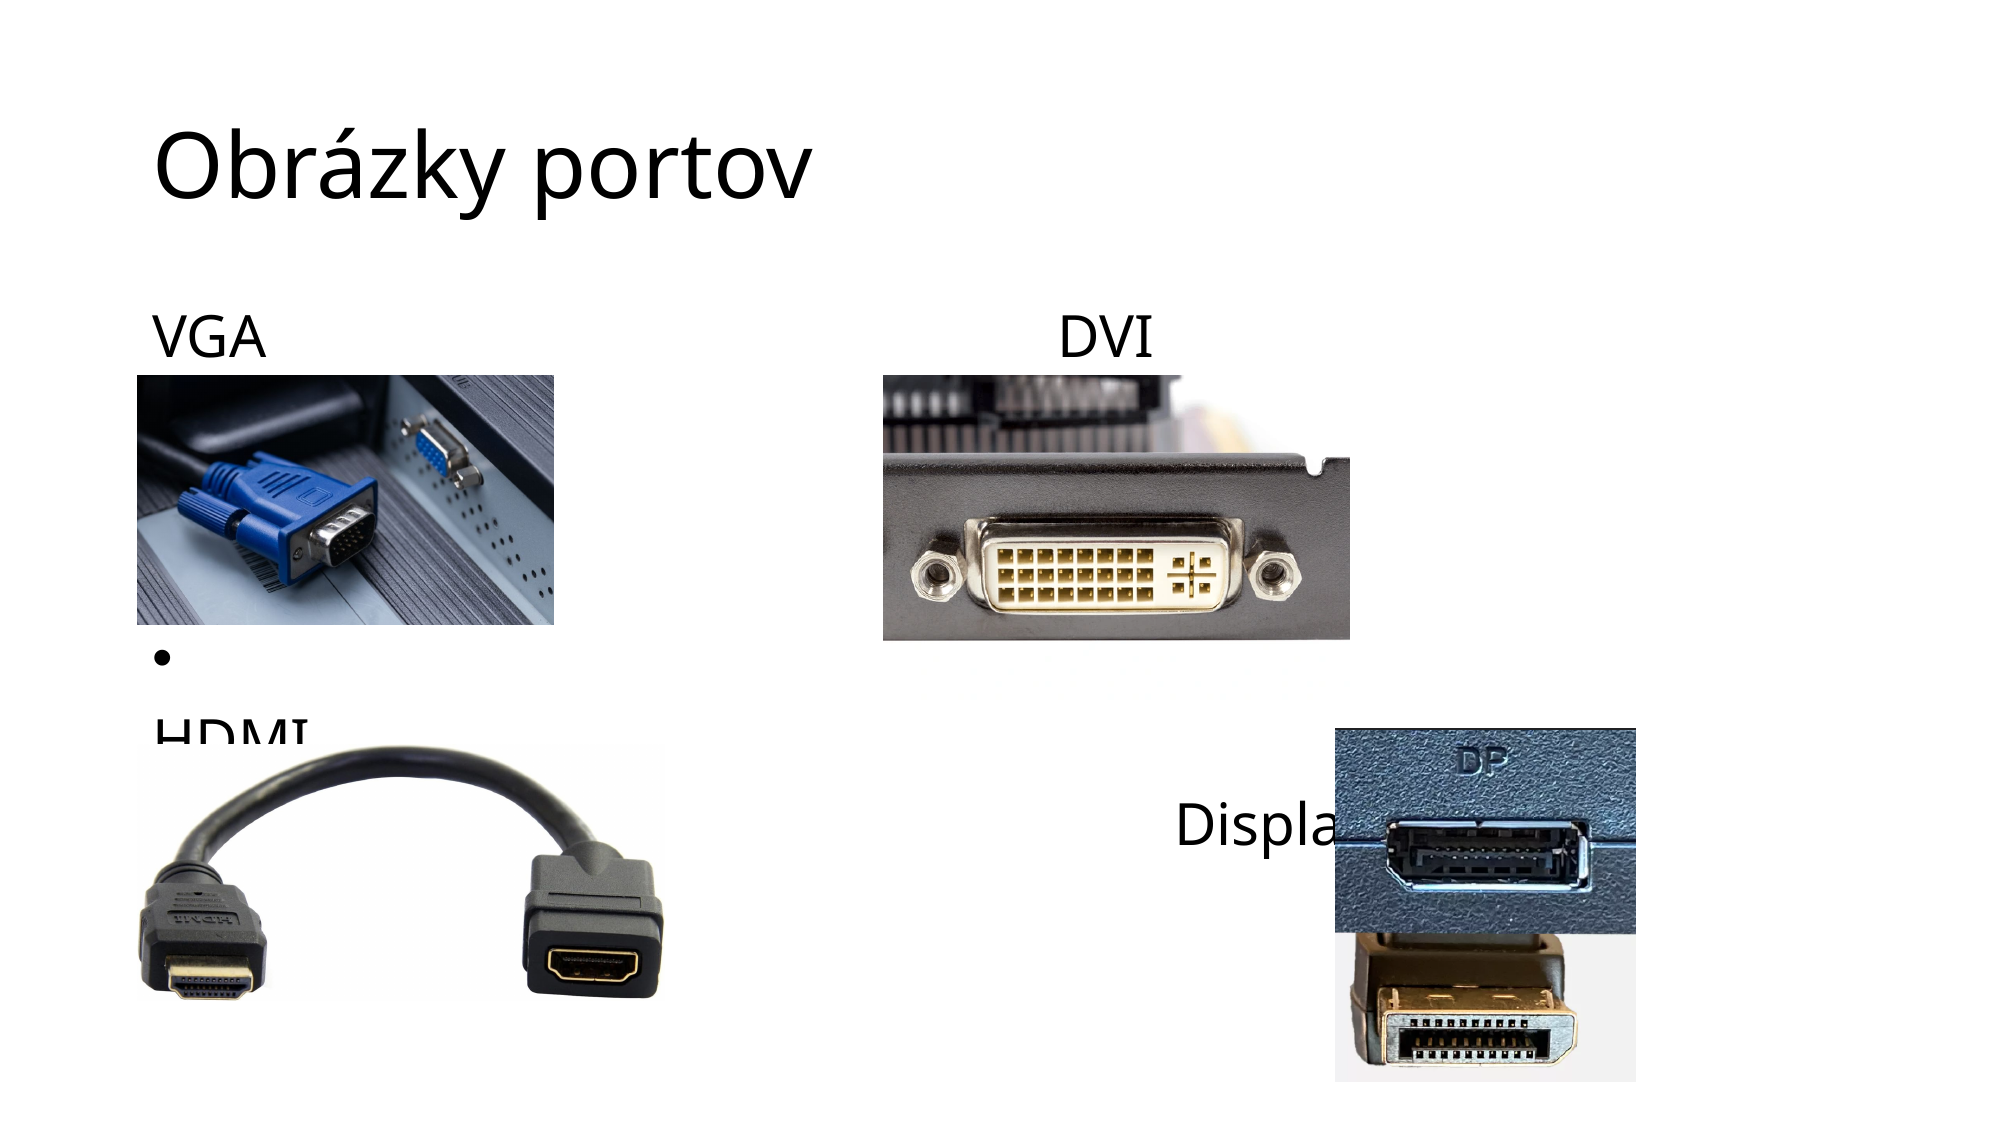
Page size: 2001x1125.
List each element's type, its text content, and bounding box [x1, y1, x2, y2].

picture [883, 375, 1350, 704]
list VGA DVI HDMI DisplayPort [137, 299, 1863, 1014]
title Obrázky portov [137, 59, 1863, 278]
picture [137, 375, 554, 625]
picture [137, 744, 665, 1001]
picture [1335, 728, 1636, 1082]
